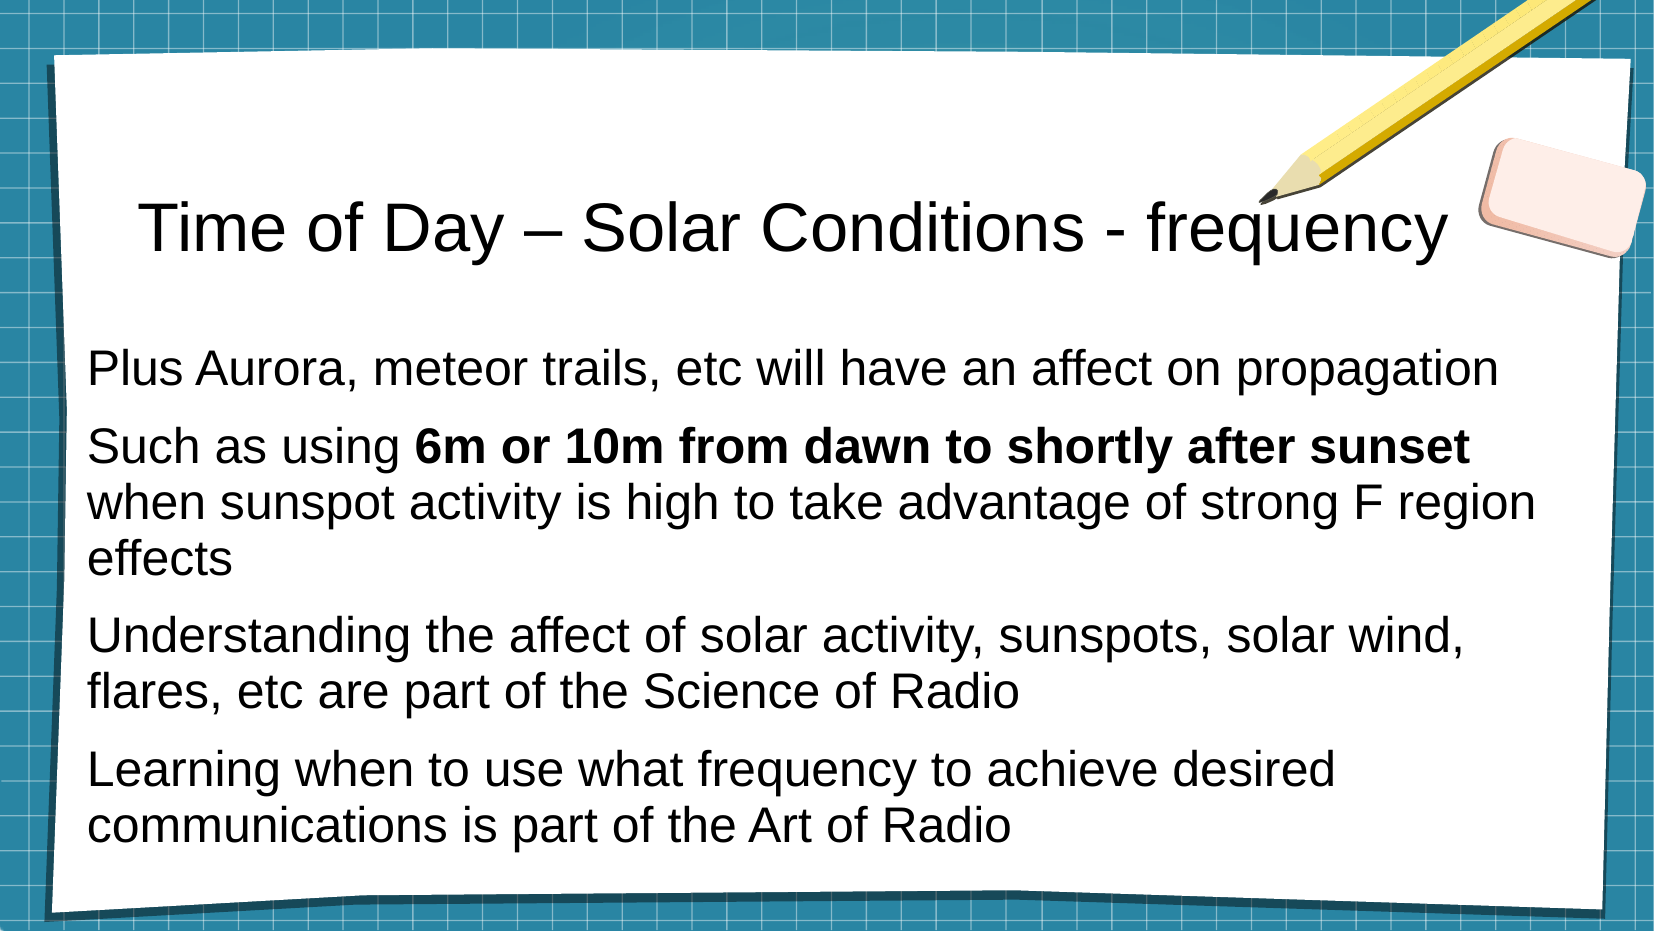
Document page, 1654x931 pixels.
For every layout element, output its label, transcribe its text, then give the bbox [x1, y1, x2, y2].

list Plus Aurora, meteor trails, etc will have an affect on propagation Such as using 6m or 10m from dawn to shortly after sunset when sunspot activity is high to take advantage of strong F region effects Understanding the affect of solar activity, sunspots, solar wind, flares, etc are part of the Science of Radio Learning when to use what frequency to achieve desired communications is part of the Art of Radio [86, 262, 1576, 863]
title Time of Day – Solar Conditions - frequency [49, 150, 1538, 306]
